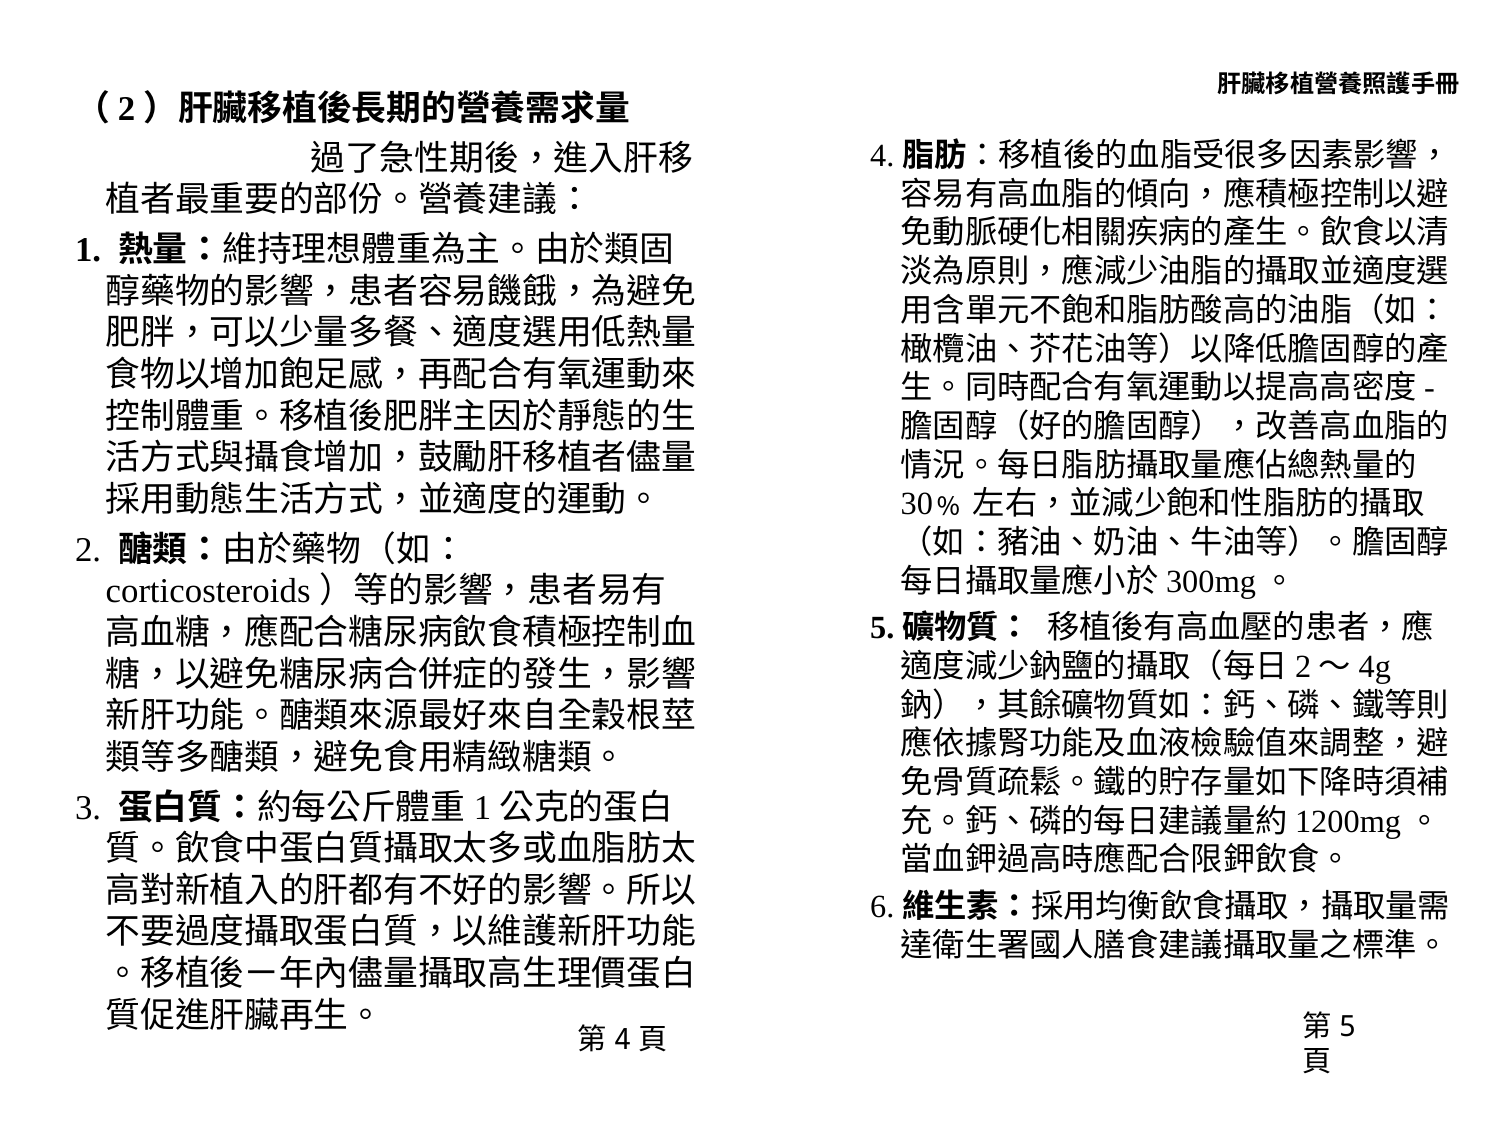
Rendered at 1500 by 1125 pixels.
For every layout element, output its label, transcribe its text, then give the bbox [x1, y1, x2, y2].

list （2）肝臟移植後長期的營養需求量 過了急性期後，進入肝移植者最重要的部份。營養建議： 1. 熱量：維持理想體重為主。由於類固醇藥物的影響，患者容易饑餓，為避免肥胖，可以少量多餐、適度選用低熱量食物以增加飽足感，再配合有氧運動來控制體重。移植後肥胖主因於靜態的生活方式與攝食增加，鼓勵肝移植者儘量採用動態生活方式，並適度的運動。 2. 醣類：由於藥物（如： corticosteroids）等的影響，患者易有高血糖，應配合糖尿病飲食積極控制血糖，以避免糖尿病合併症的發生，影響新肝功能。醣類來源最好來自全穀根莖類等多醣類，避免食用精緻糖類。 3. 蛋白質：約每公斤體重1公克的蛋白質。飲食中蛋白質攝取太多或血脂肪太高對新植入的肝都有不好的影響。所以不要過度攝取蛋白質，以維護新肝功能 。移植後ㄧ年內儘量攝取高生理價蛋白質促進肝臟再生。 [29, 78, 715, 1071]
list 肝臟栘植營養照護手冊 4.脂肪：移植後的血脂受很多因素影響，容易有高血脂的傾向，應積極控制以避免動脈硬化相關疾病的產生。飲食以清淡為原則，應減少油脂的攝取並適度選用含單元不飽和脂肪酸高的油脂（如：橄欖油、芥花油等）以降低膽固醇的產生。同時配合有氧運動以提高高密度-膽固醇（好的膽固醇），改善高血脂的情況。每日脂肪攝取量應佔總熱量的30﹪左右，並減少飽和性脂肪的攝取（如：豬油、奶油、牛油等）。膽固醇每日攝取量應小於300mg。 5.礦物質： 移植後有高血壓的患者，應適度減少鈉鹽的攝取（每日2～4g 鈉），其餘礦物質如：鈣、磷、鐵等則應依據腎功能及血液檢驗值來調整，避免骨質疏鬆。鐵的貯存量如下降時須補充。鈣、磷的每日建議量約1200mg。當血鉀過高時應配合限鉀飲食。 6.維生素：採用均衡飲食攝取，攝取量需達衛生署國人膳食建議攝取量之標準。 [825, 66, 1476, 1071]
text_box 第5頁 [1287, 999, 1403, 1051]
text_box 第4頁 [562, 1012, 688, 1063]
